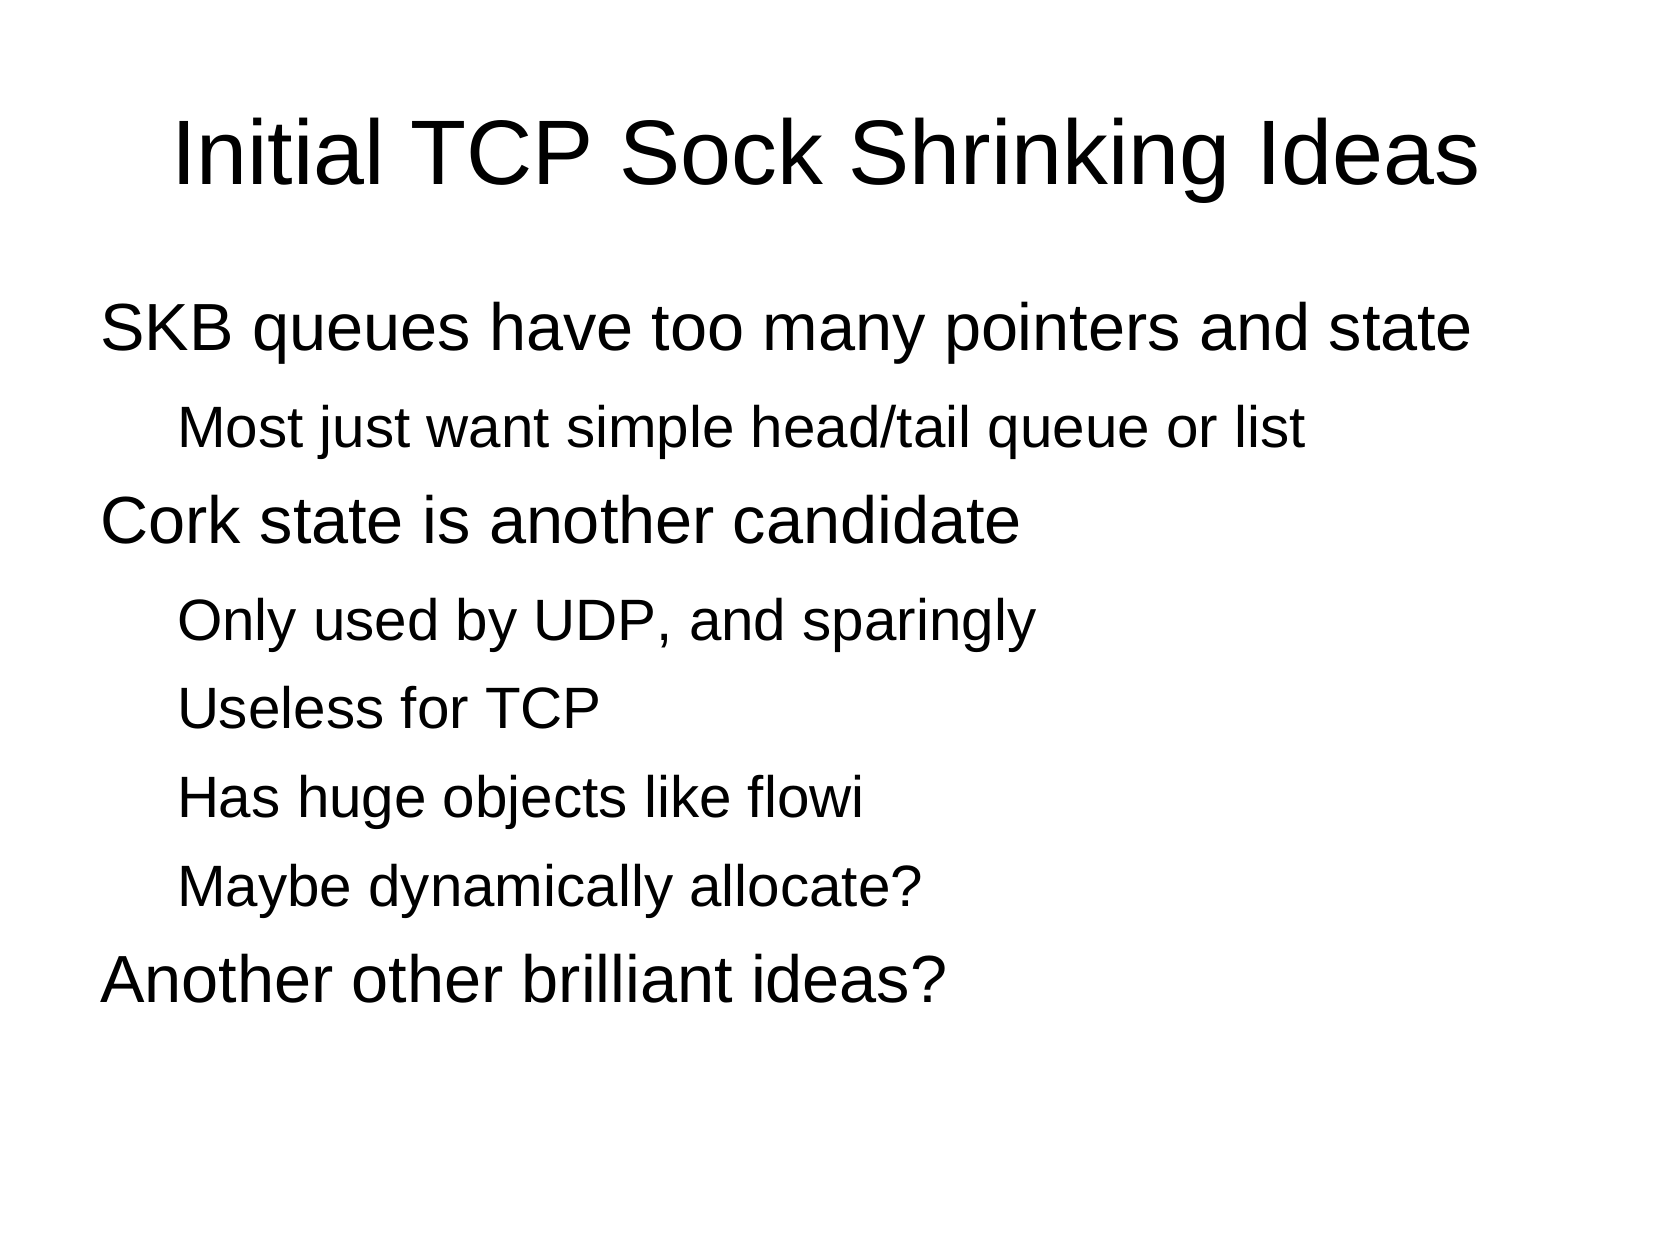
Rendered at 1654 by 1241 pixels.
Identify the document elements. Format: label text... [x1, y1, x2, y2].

list SKB queues have too many pointers and state Most just want simple head/tail queue or list Cork state is another candidate Only used by UDP, and sparingly Useless for TCP Has huge objects like flowi Maybe dynamically allocate? Another other brilliant ideas? [82, 290, 1571, 1109]
title Initial TCP Sock Shrinking Ideas [82, 49, 1571, 257]
